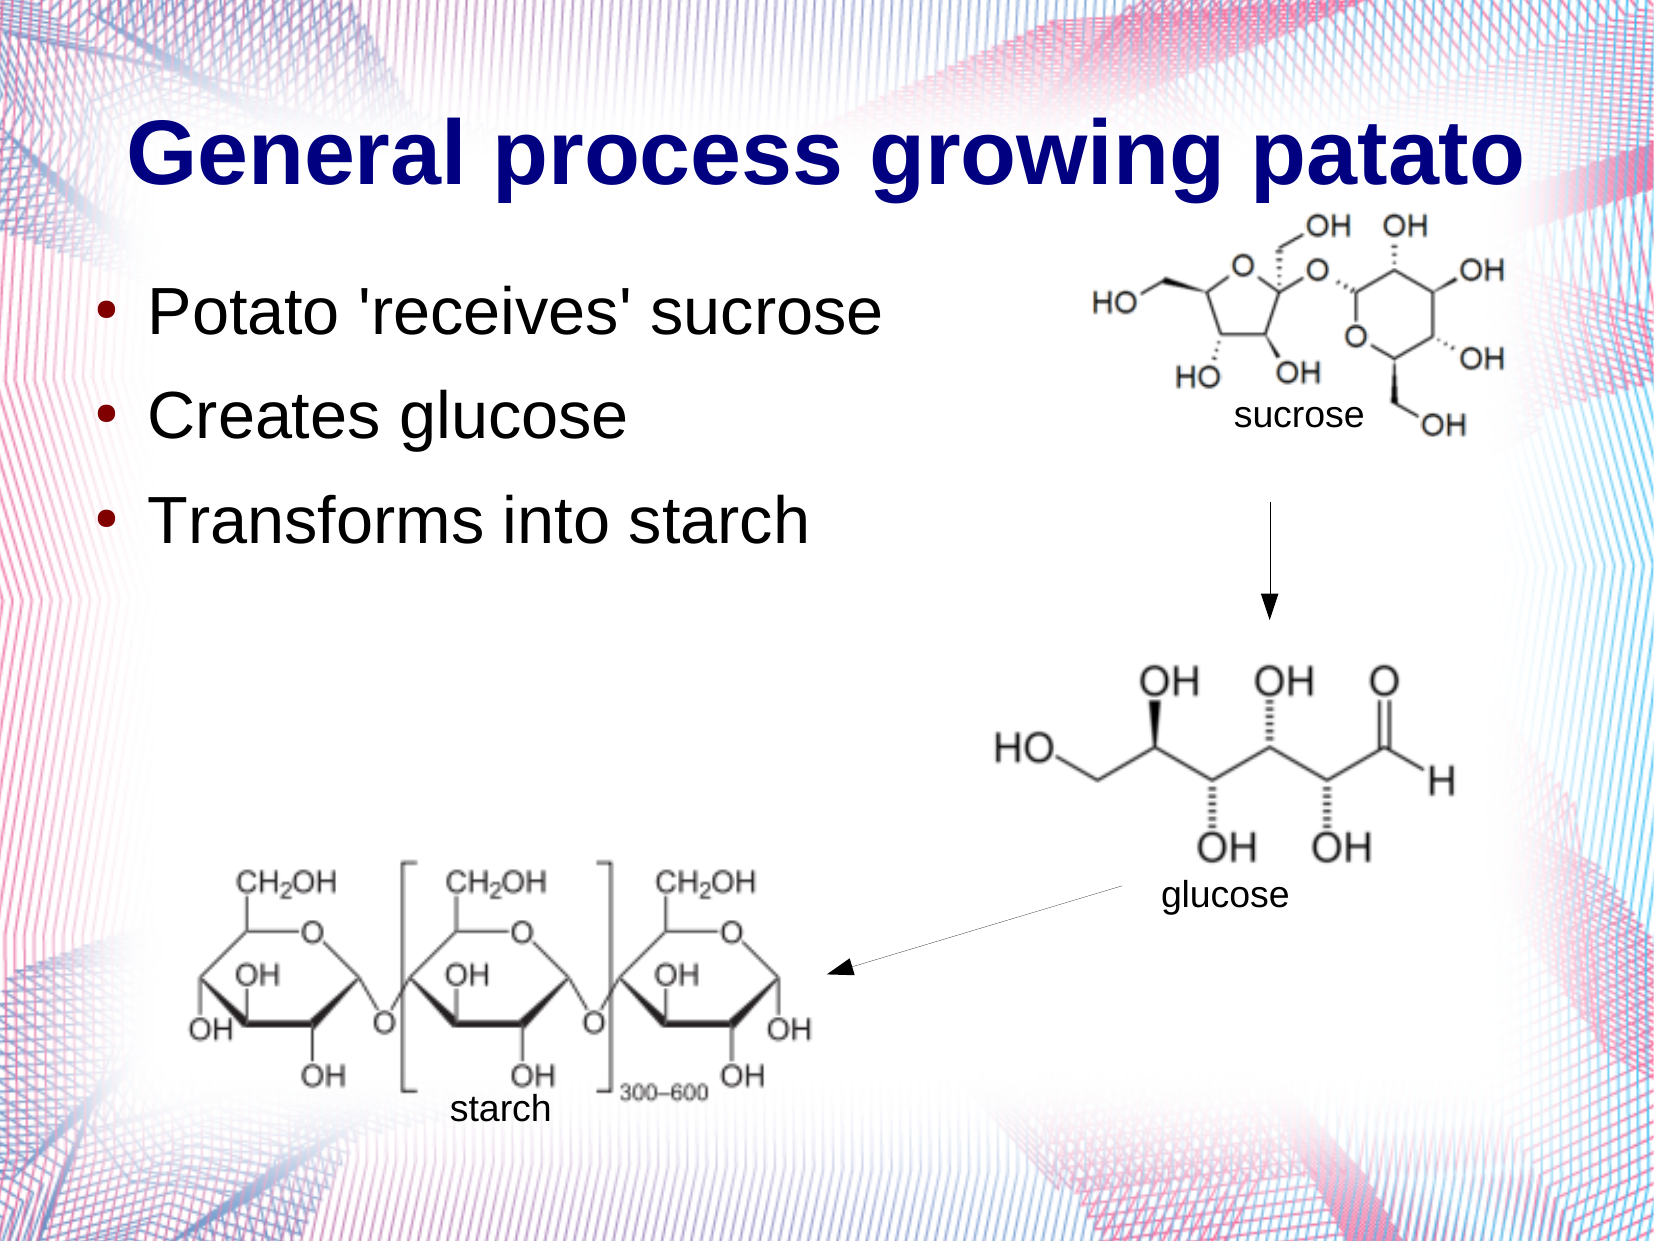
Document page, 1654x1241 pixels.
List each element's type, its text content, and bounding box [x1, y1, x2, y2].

title General process growing patato [82, 49, 1571, 257]
picture [0, 0, 1654, 1241]
list Potato 'receives' sucrose Creates glucose Transforms into starch [76, 274, 1565, 1093]
